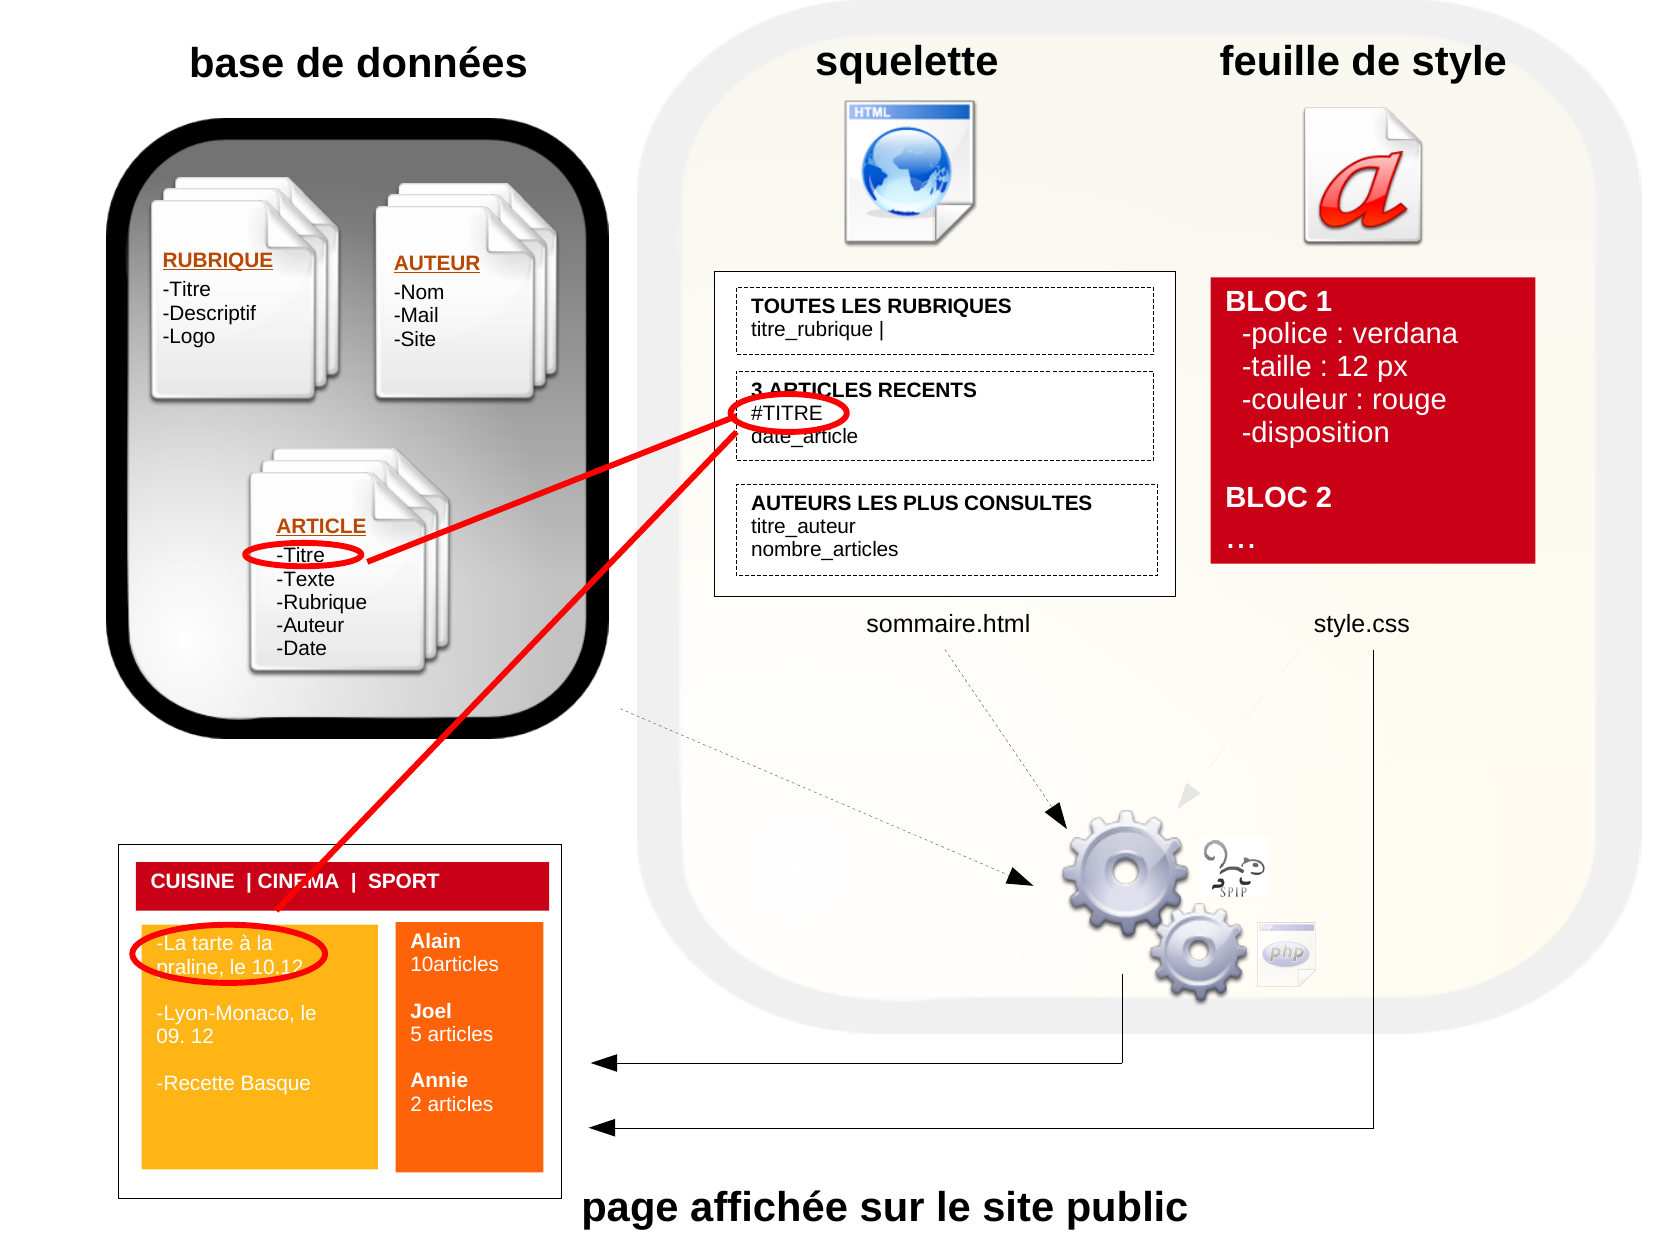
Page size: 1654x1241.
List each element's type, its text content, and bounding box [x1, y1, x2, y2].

text_box BLOC 1 -police : verdana -taille : 12 px -couleur : rouge -disposition BLOC 2 ... [1210, 277, 1536, 564]
text_box [118, 844, 562, 1199]
text_box style.css [1299, 602, 1443, 650]
picture [637, 0, 1642, 1034]
text_box feuille de style [1204, 29, 1574, 101]
picture [106, 118, 609, 739]
text_box base de données [174, 32, 561, 103]
text_box page affichée sur le site public [566, 1176, 1222, 1241]
text_box [714, 271, 1176, 597]
text_box squelette [800, 29, 1032, 101]
text_box Alain 10articles Joel 5 articles Annie 2 articles [395, 922, 544, 1173]
text_box sommaire.html [851, 602, 1063, 650]
text_box CUISINE | CINEMA | SPORT [135, 862, 550, 911]
text_box -La tarte à la praline, le 10.12 -Lyon-Monaco, le 09. 12 -Recette Basque [141, 924, 378, 1170]
text_box -La tarte à la praline, le 10.12 -Lyon-Monaco, le 09. 12 -Recette Basque [141, 928, 322, 979]
text_box 3 ARTICLES RECENTS #TITRE date_article [736, 397, 843, 428]
text_box AUTEURS LES PLUS CONSULTES titre_auteur nombre_articles [736, 484, 1158, 576]
text_box TOUTES LES RUBRIQUES titre_rubrique | [736, 287, 1154, 355]
text_box 3 ARTICLES RECENTS #TITRE date_article [736, 371, 1154, 461]
